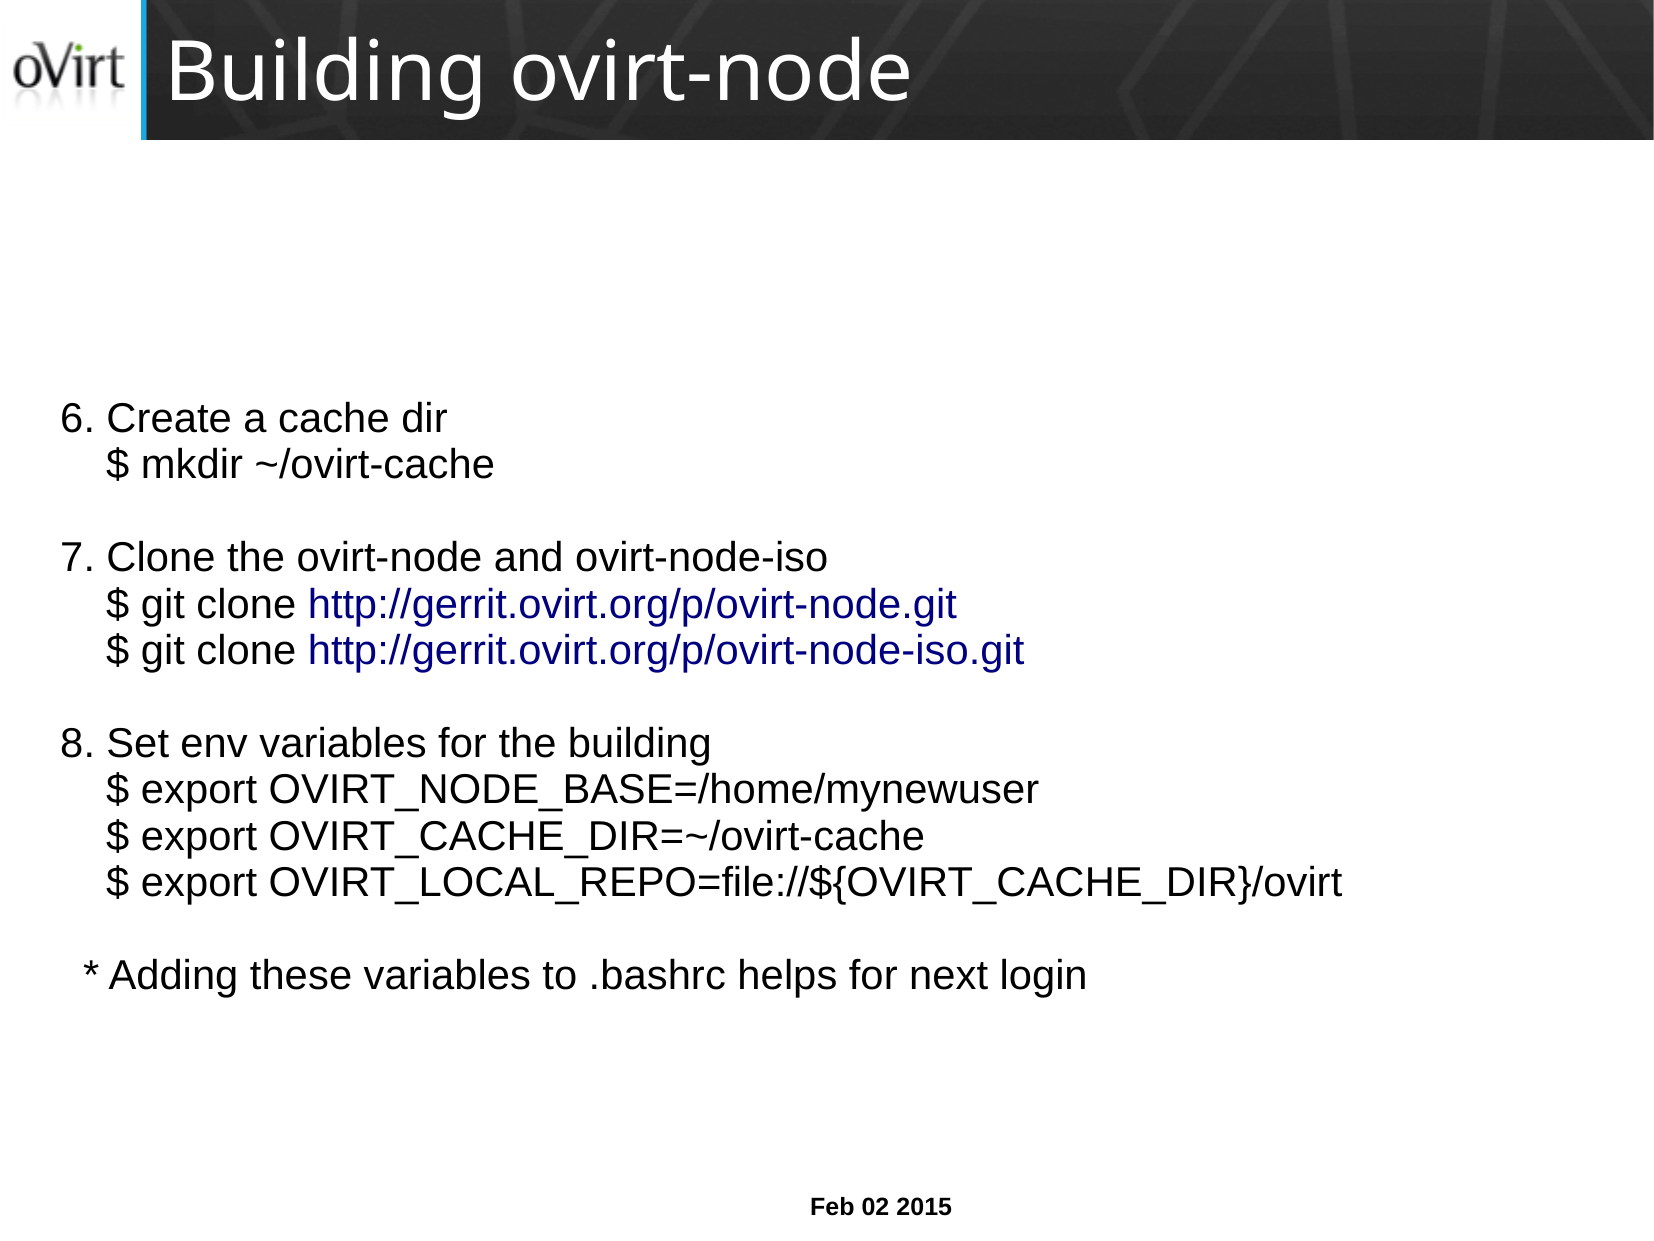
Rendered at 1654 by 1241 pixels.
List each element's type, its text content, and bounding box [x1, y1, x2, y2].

picture [0, 0, 1654, 140]
title Building ovirt-node [164, 18, 1653, 119]
text_box 6. Create a cache dir $ mkdir ~/ovirt-cache 7. Clone the ovirt-node and ovirt-node-iso $ git clone http://gerrit.ovirt.org/p/ovirt-node.git $ git clone http://gerrit.ovirt.org/p/ovirt-node-iso.git 8. Set env variables for the building $ export OVIRT_NODE_BASE=/home/mynewuser $ export OVIRT_CACHE_DIR=~/ovirt-cache $ export OVIRT_LOCAL_REPO=file://${OVIRT_CACHE_DIR}/ovirt * Adding these variables to .bashrc helps for next login [10, 387, 1370, 1007]
